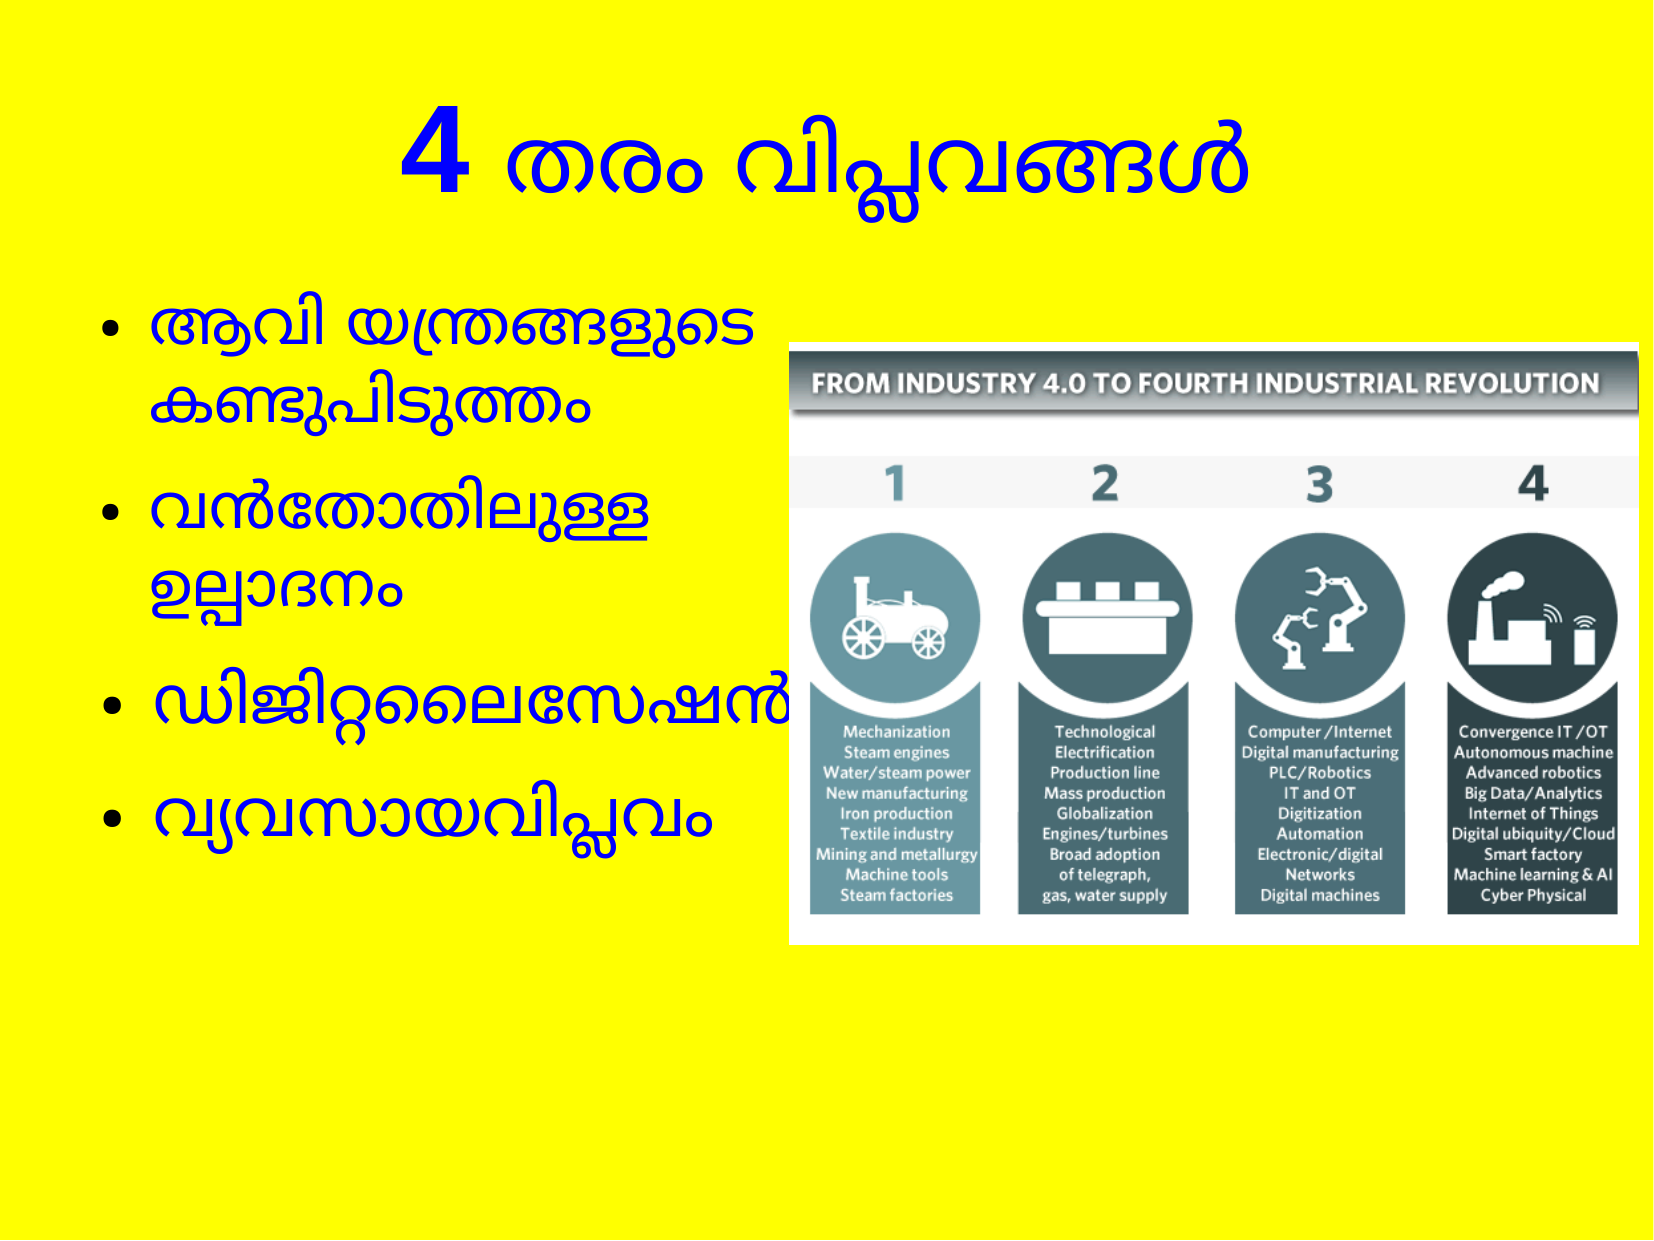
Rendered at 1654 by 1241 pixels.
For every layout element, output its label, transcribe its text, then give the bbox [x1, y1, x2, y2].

list ഡിജിറ്റലൈസേഷന്‍ വ്യവസായവിപ്ലവം [82, 665, 809, 1009]
title 4 തരം വിപ്ലവങ്ങള്‍ [82, 49, 1571, 257]
picture [789, 342, 1639, 945]
list ആവി യന്ത്രങ്ങളുടെ കണ്ടുപിടുത്തം വന്‍തോതിലുള്ള ഉല്പാദനം [82, 290, 809, 634]
